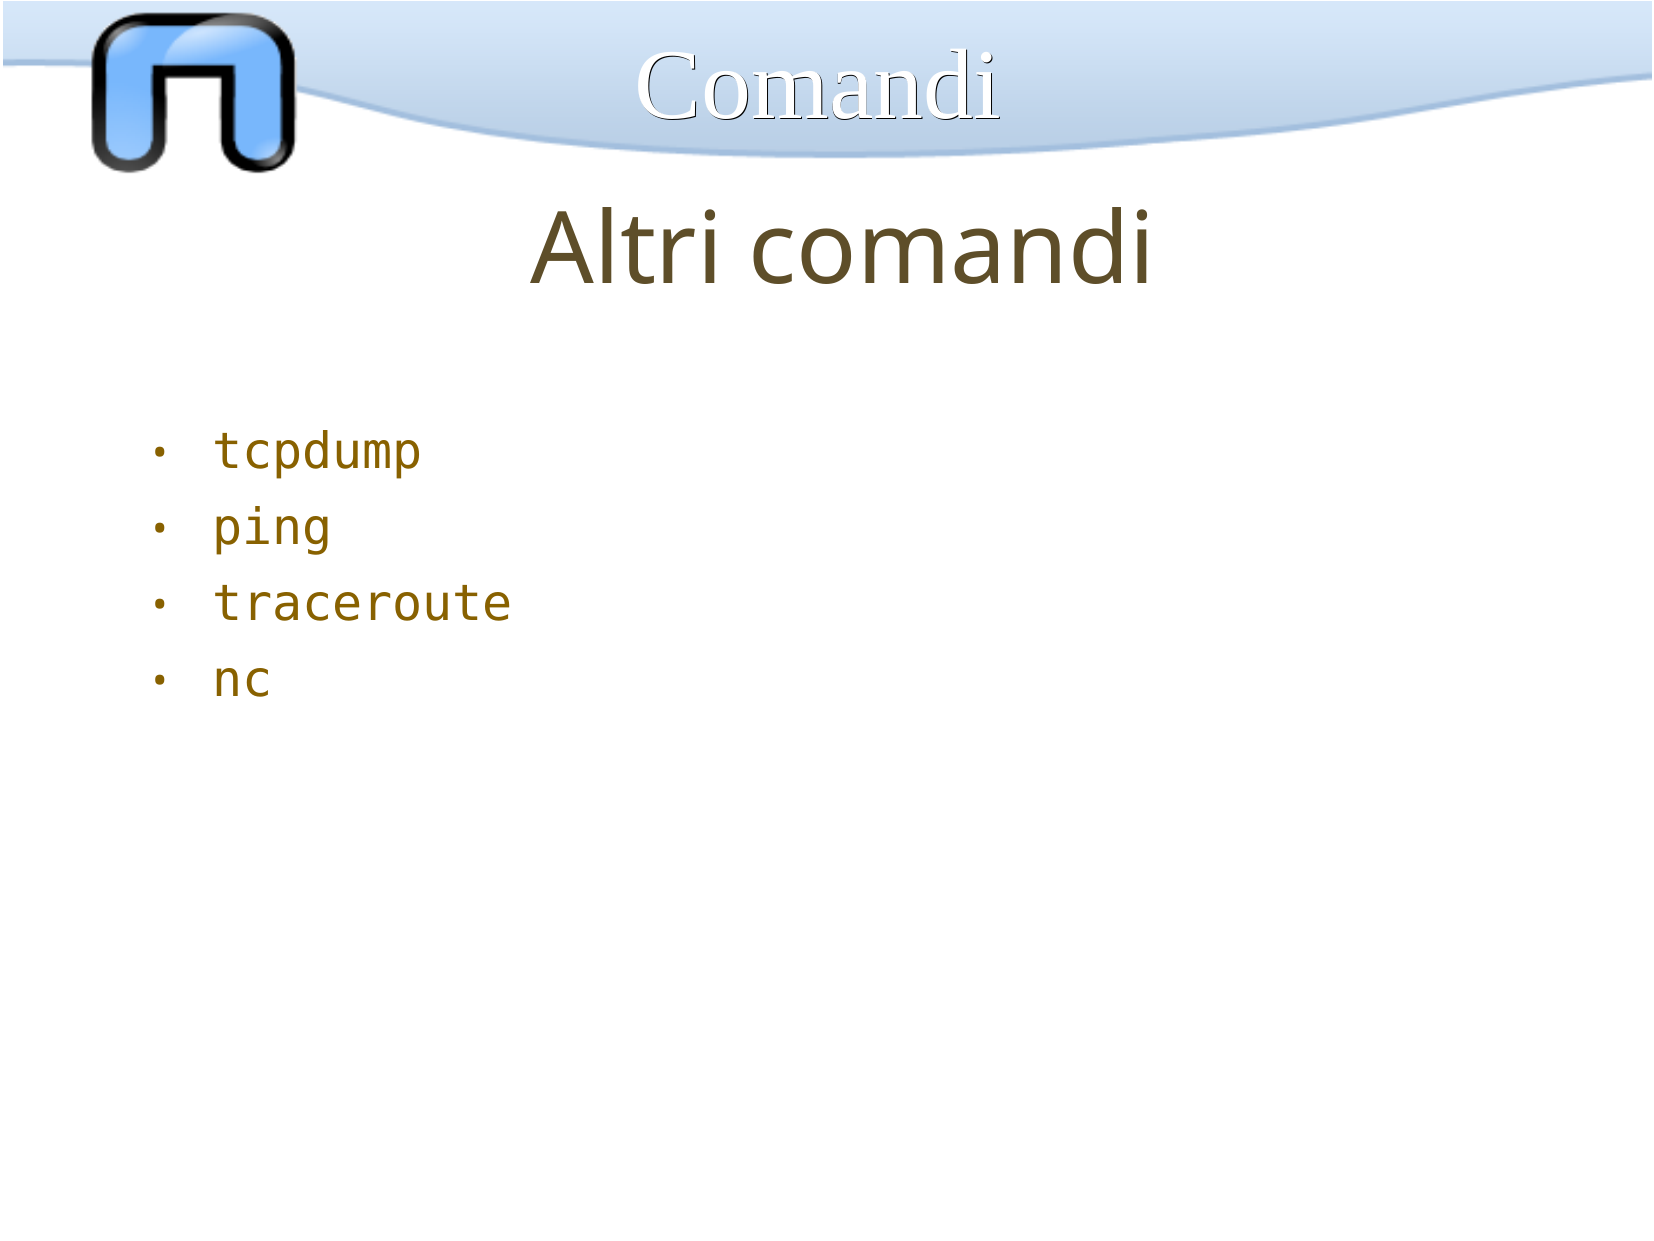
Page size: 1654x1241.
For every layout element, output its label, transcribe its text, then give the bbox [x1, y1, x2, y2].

text_box Comandi [573, 29, 1063, 82]
picture [0, 0, 1654, 1241]
list tcpdump ping traceroute nc [118, 324, 1536, 1241]
title Altri comandi [147, 82, 1565, 408]
